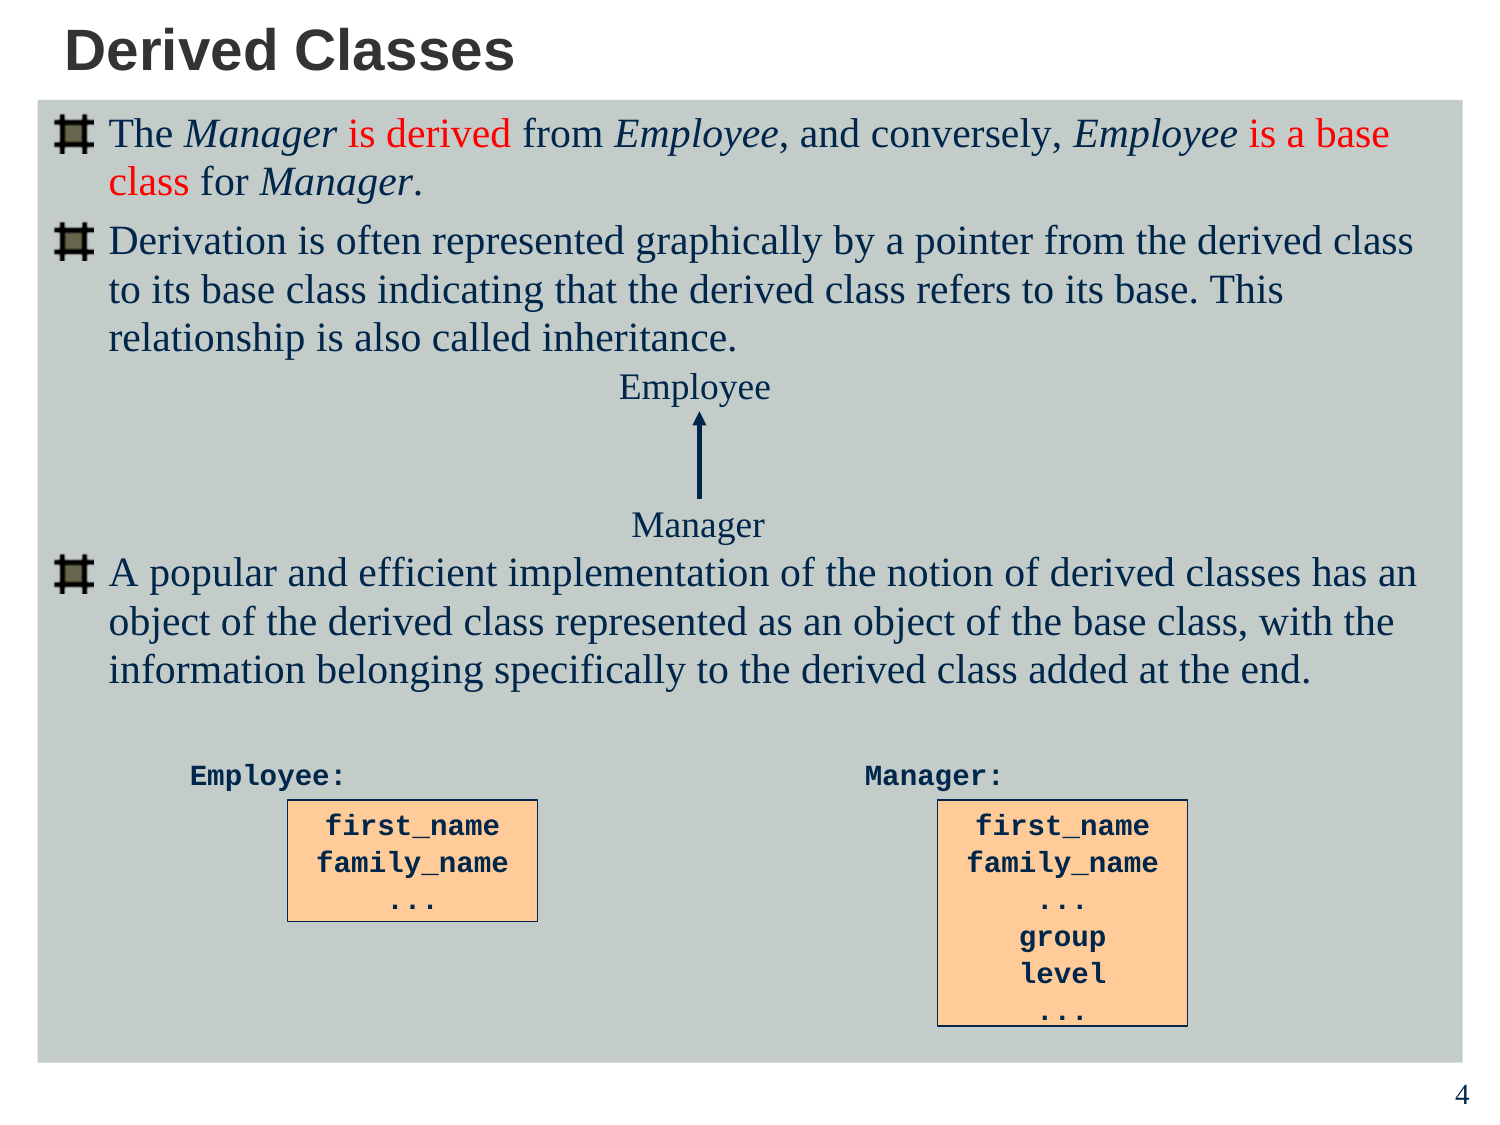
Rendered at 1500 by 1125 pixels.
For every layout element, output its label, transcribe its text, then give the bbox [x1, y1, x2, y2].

list The Manager is derived from Employee, and conversely, Employee is a base class for Manager. Derivation is often represented graphically by a pointer from the derived class to its base class indicating that the derived class refers to its base. This relationship is also called inheritance. A popular and efficient implementation of the notion of derived classes has an object of the derived class represented as an object of the base class, with the information belonging specifically to the derived class added at the end. [37, 99, 1463, 1063]
text_box Employee [603, 356, 787, 417]
text_box Employee: [174, 750, 363, 801]
text_box first_name family_name ... group level ... [937, 800, 1188, 1037]
text_box Manager [616, 494, 780, 555]
text_box Manager: [849, 750, 1020, 801]
text_box first_name family_name ... [287, 800, 538, 924]
title Derived Classes [50, 0, 1450, 91]
